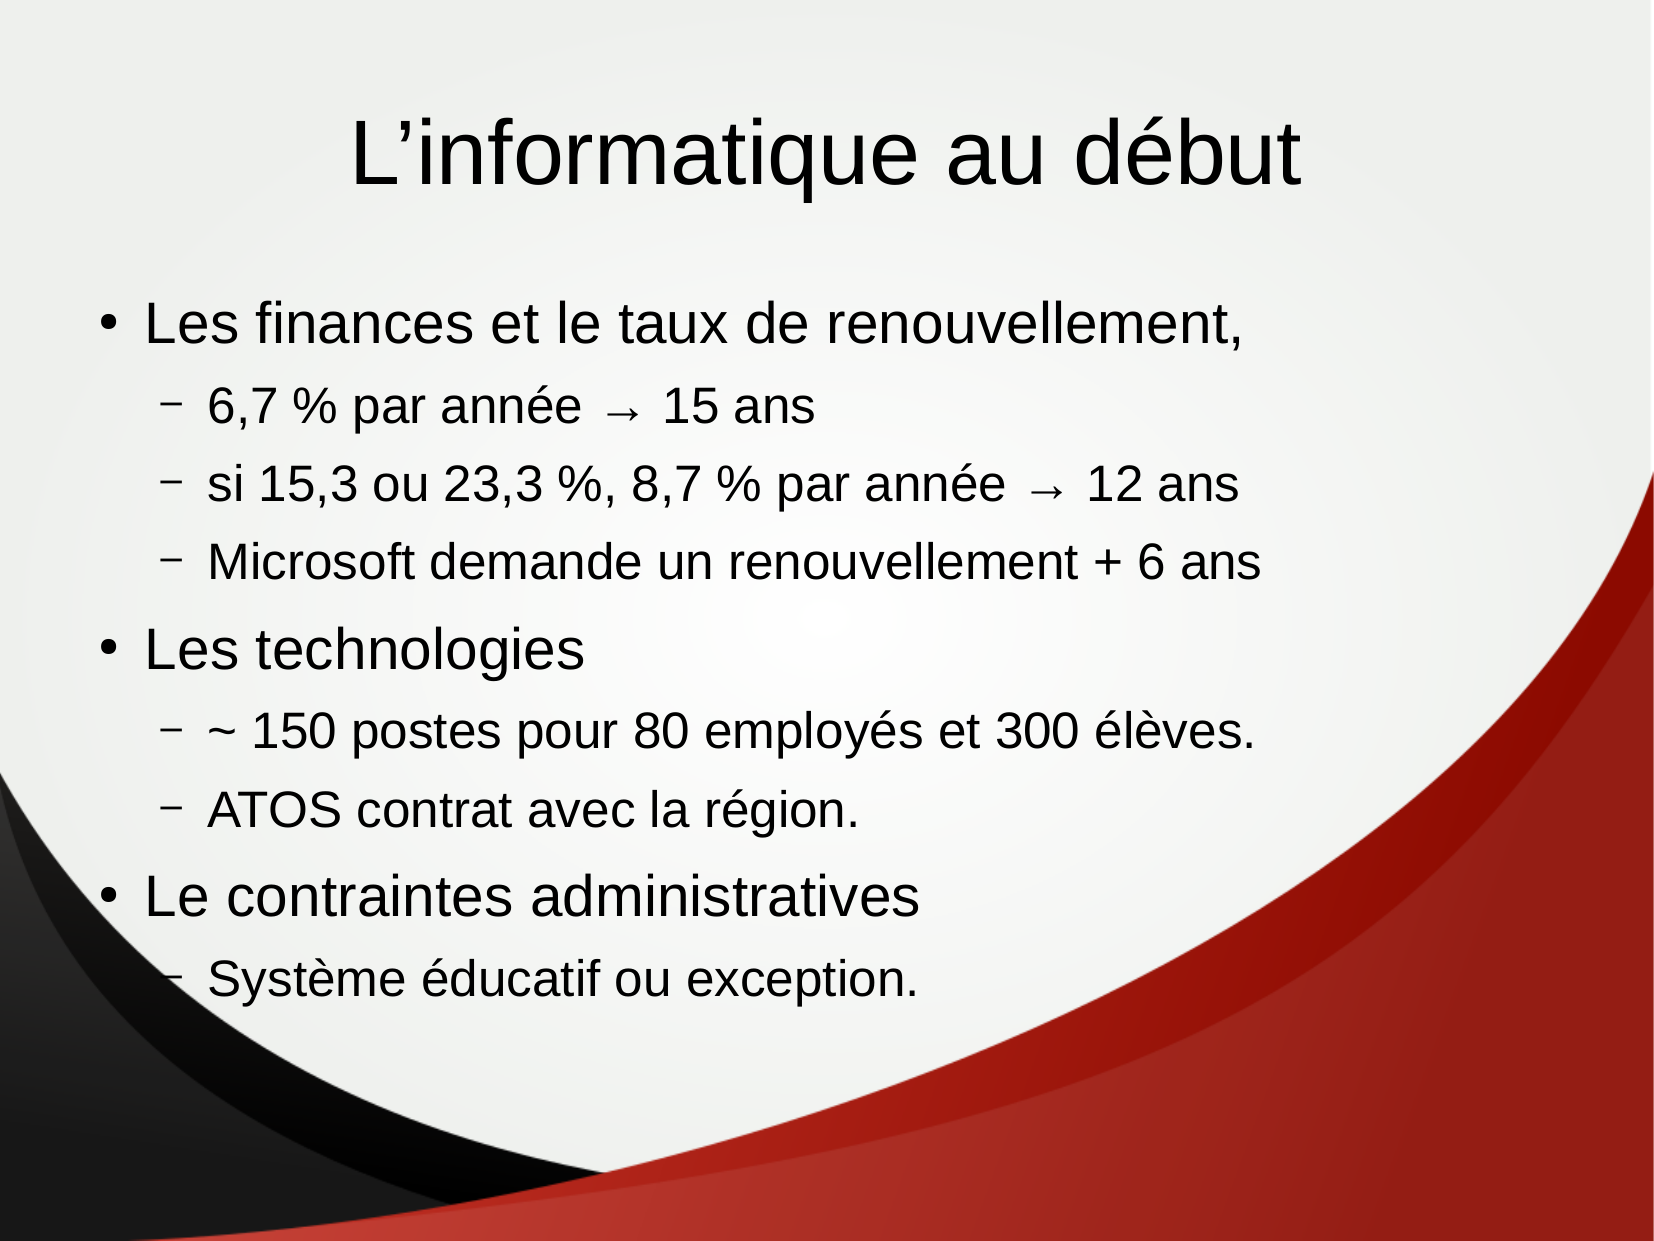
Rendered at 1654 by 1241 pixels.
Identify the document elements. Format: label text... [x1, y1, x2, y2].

title L’informatique au début [82, 49, 1571, 257]
list Les finances et le taux de renouvellement, 6,7 % par année → 15 ans si 15,3 ou 23,3 %, 8,7 % par année → 12 ans Microsoft demande un renouvellement + 6 ans Les technologies ~ 150 postes pour 80 employés et 300 élèves. ATOS contrat avec la région. Le contraintes administratives Système éducatif ou exception. [82, 290, 1571, 1010]
picture [0, 0, 1654, 1241]
